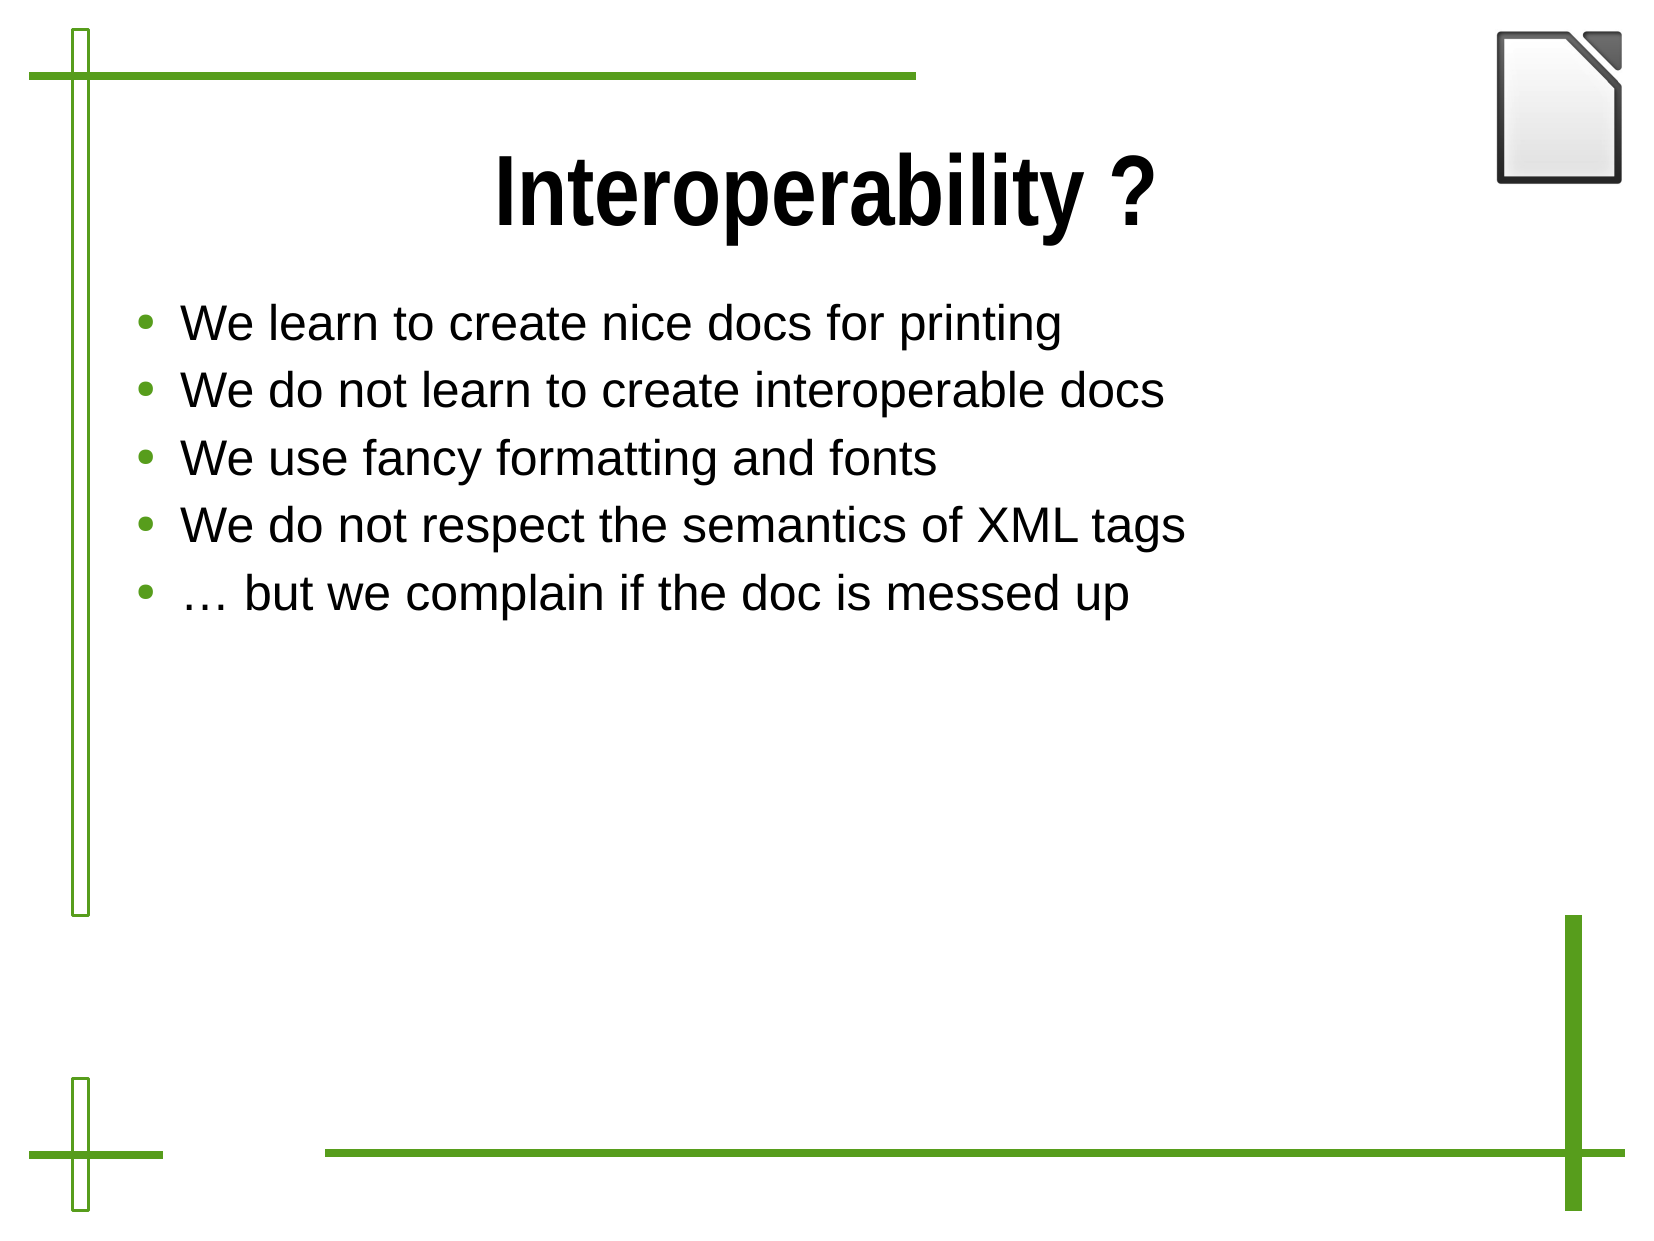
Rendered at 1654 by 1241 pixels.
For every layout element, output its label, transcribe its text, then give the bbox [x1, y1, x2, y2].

picture [1494, 29, 1624, 186]
title Interoperability ? [118, 118, 1536, 260]
list We learn to create nice docs for printing We do not learn to create interoperable docs We use fancy formatting and fonts We do not respect the semantics of XML tags … but we complain if the doc is messed up [118, 295, 1536, 1123]
